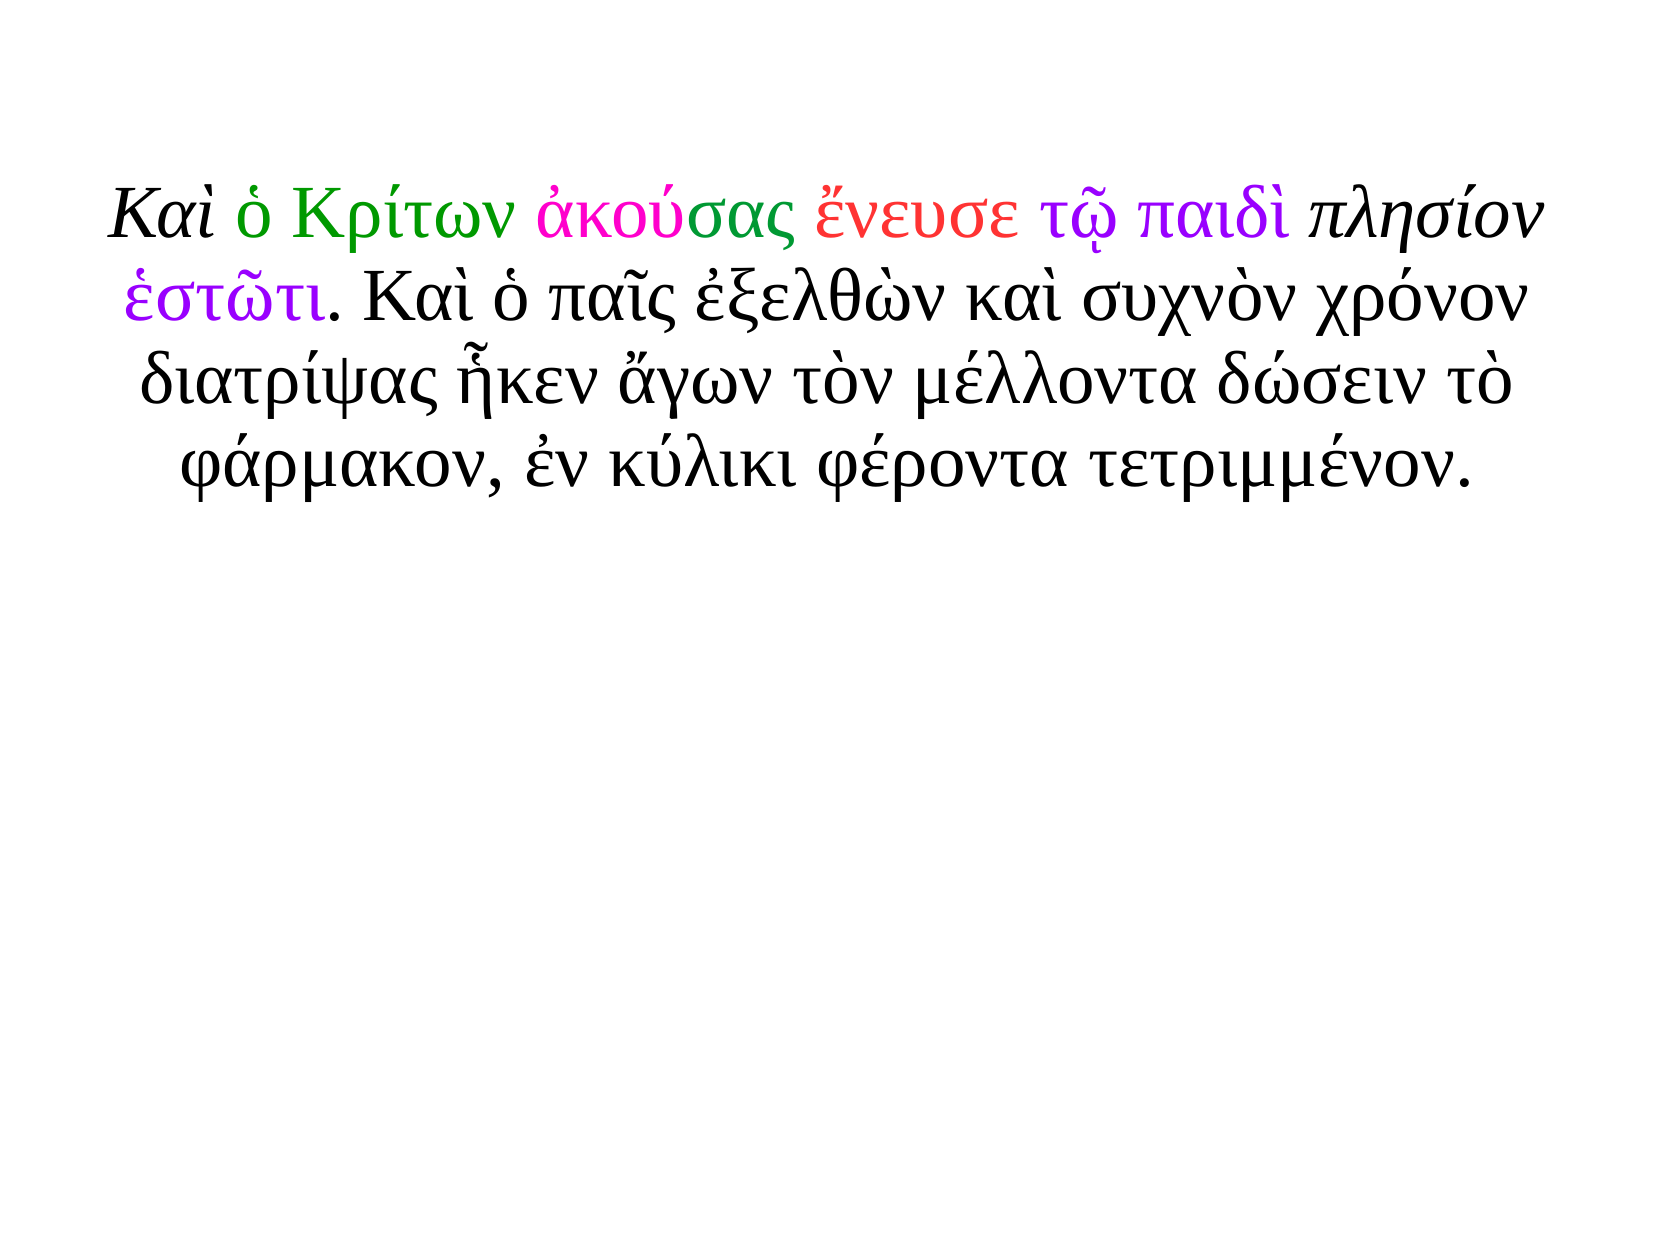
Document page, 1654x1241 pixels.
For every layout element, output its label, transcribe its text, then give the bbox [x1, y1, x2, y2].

title Καὶ ὁ Κρίτων ἀκούσας ἔνευσε τῷ παιδὶ πλησίον ἑστῶτι. Καὶ ὁ παῖς ἐξελθὼν καὶ συχνὸν χρόνον διατρίψας ἧκεν ἄγων τὸν μέλλοντα δώσειν τὸ φάρμακον, ἐν κύλικι φέροντα τετριμμένον. [82, 129, 1571, 544]
